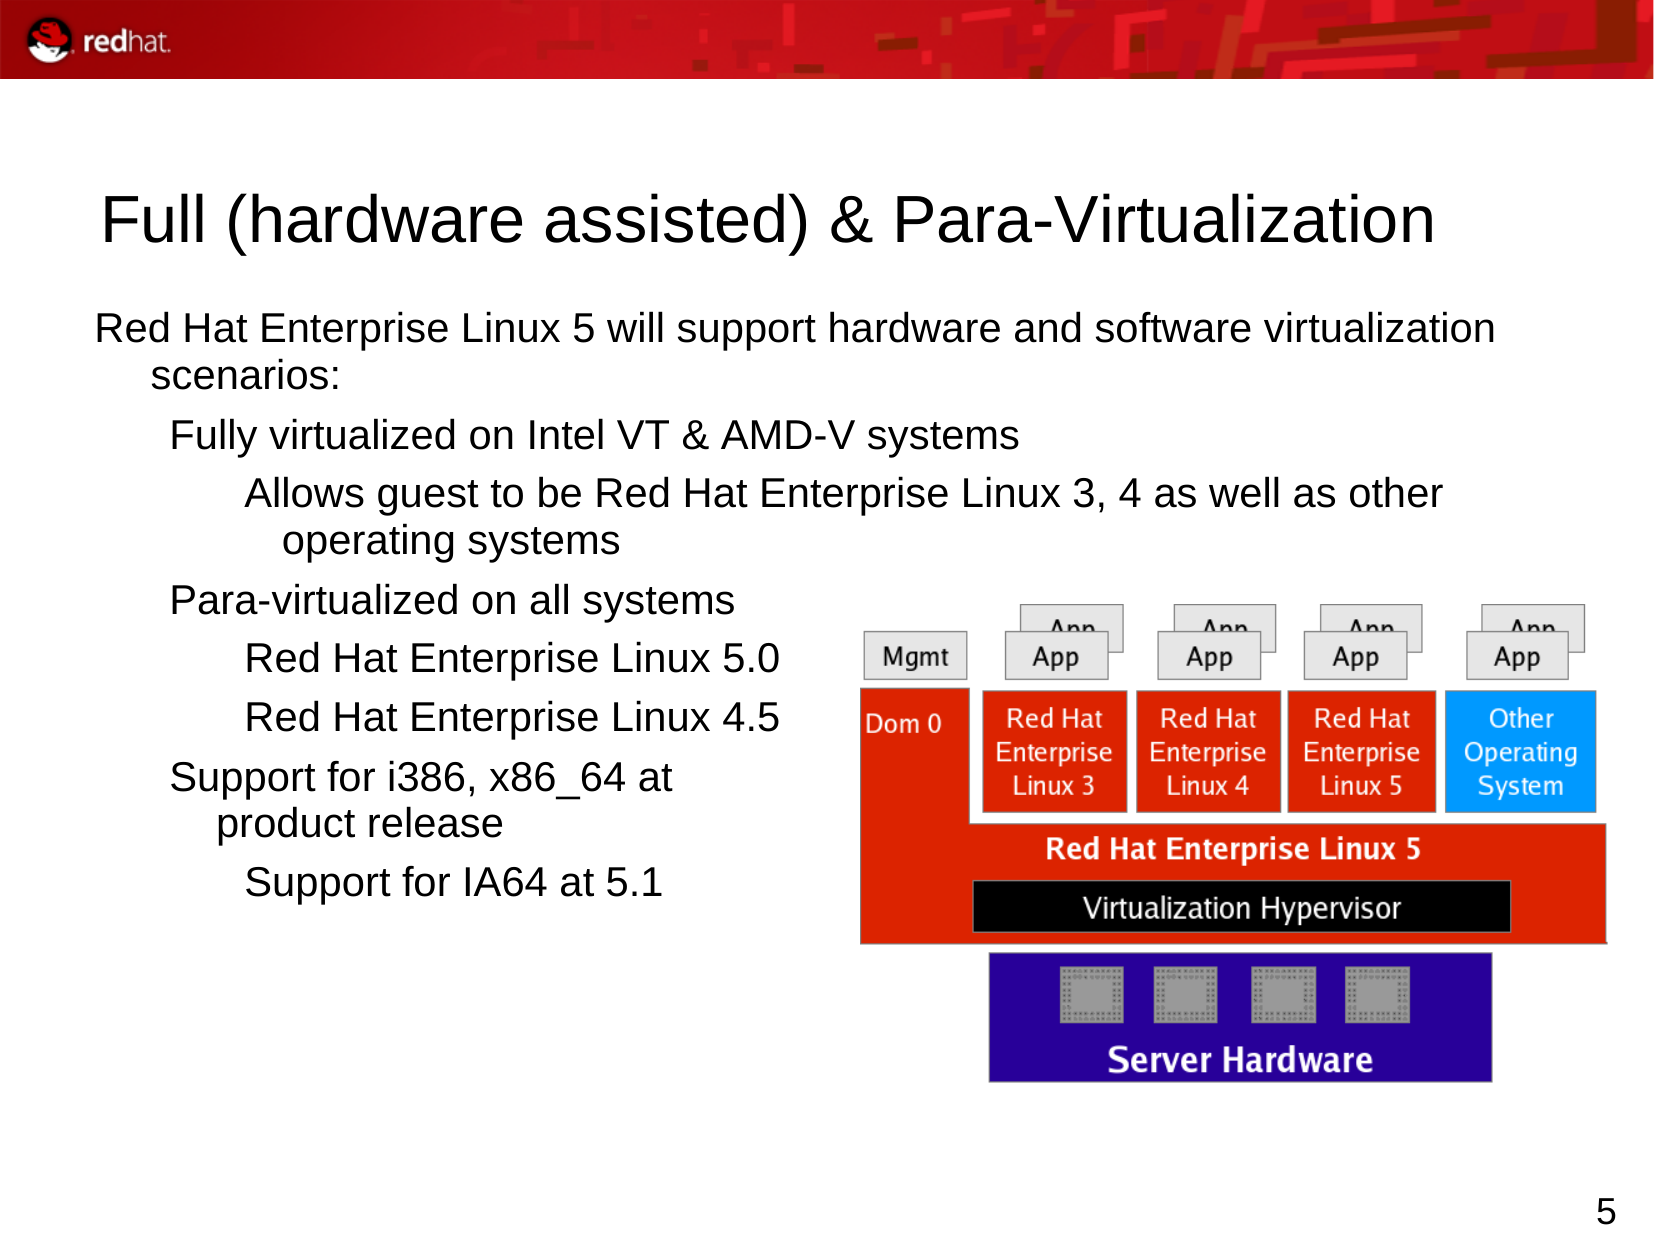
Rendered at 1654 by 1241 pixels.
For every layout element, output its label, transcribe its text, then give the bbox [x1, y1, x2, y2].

title Full (hardware assisted) & Para-Virtualization [100, 164, 1506, 275]
picture [860, 604, 1609, 1084]
picture [0, 0, 1654, 79]
list Red Hat Enterprise Linux 5 will support hardware and software virtualization scenarios: Fully virtualized on Intel VT & AMD-V systems Allows guest to be Red Hat Enterprise Linux 3, 4 as well as other operating systems Para-virtualized on all systems Red Hat Enterprise Linux 5.0 Red Hat Enterprise Linux 4.5 Support for i386, x86_64 at product release Support for IA64 at 5.1 [94, 304, 1500, 1174]
